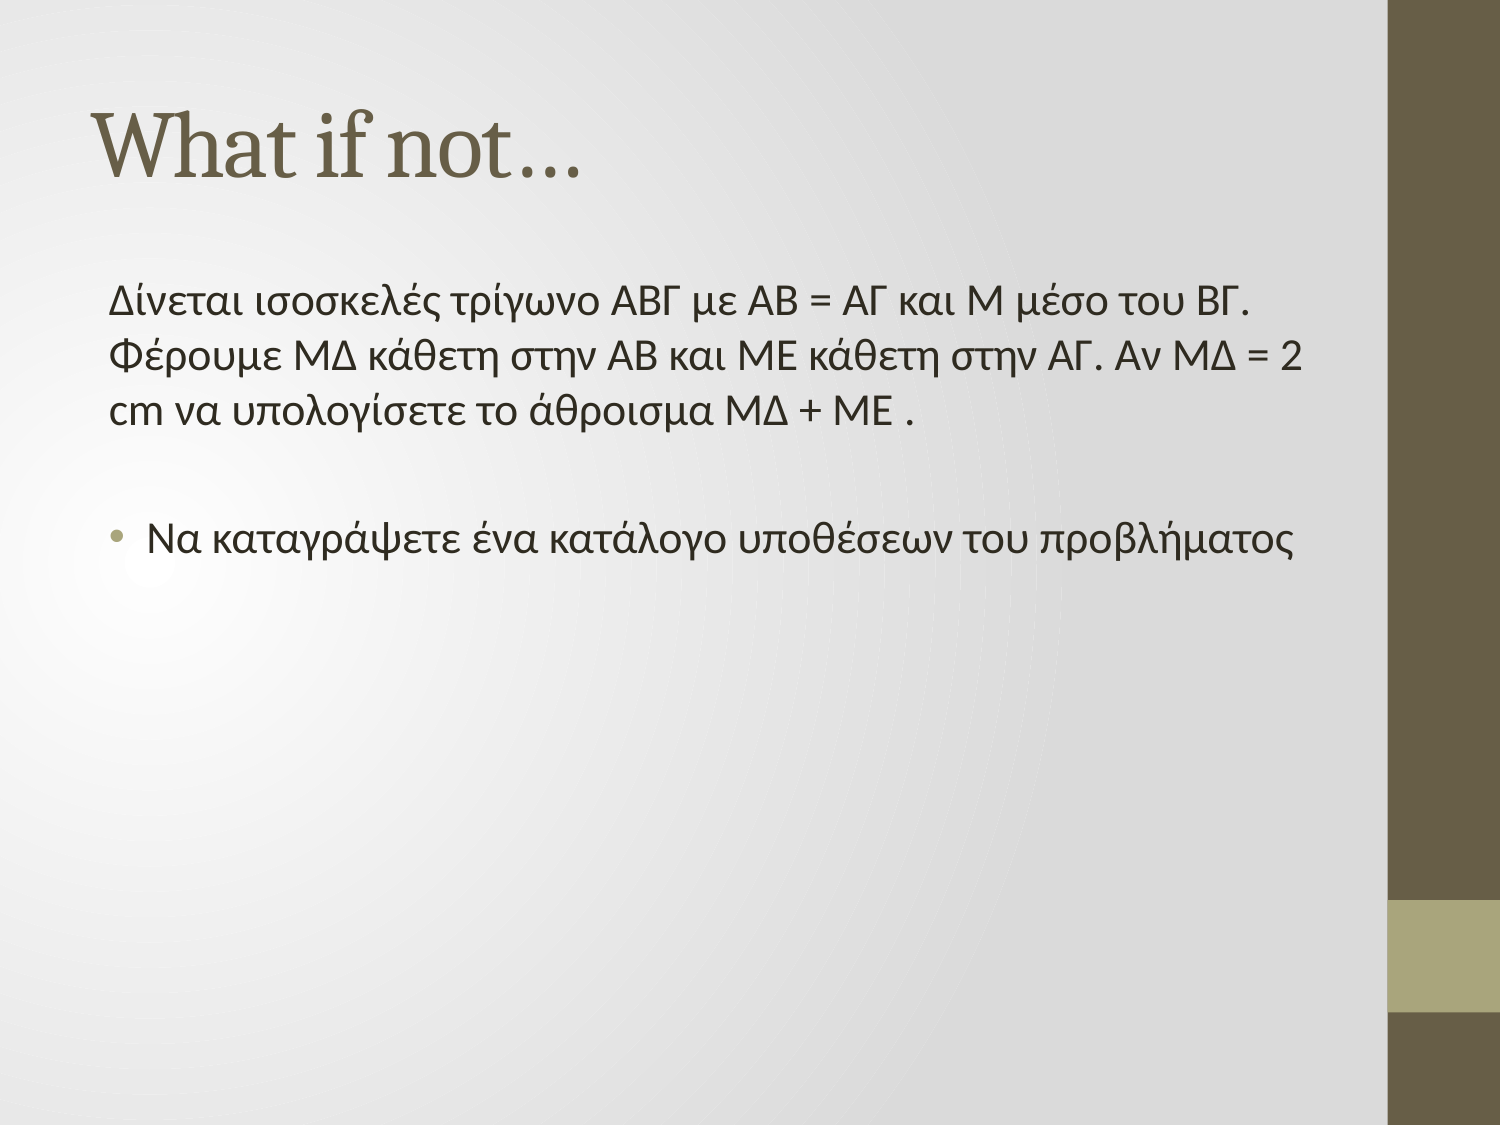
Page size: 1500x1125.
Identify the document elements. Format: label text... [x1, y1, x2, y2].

list Δίνεται ισοσκελές τρίγωνο ΑΒΓ με ΑΒ = ΑΓ και Μ μέσο του ΒΓ. Φέρουμε ΜΔ κάθετη στην ΑΒ και ΜΕ κάθετη στην ΑΓ. Αν ΜΔ = 2 cm να υπολογίσετε το άθροισμα ΜΔ + ΜΕ . Να καταγράψετε ένα κατάλογο υποθέσεων του προβλήματος [75, 262, 1325, 1050]
title What if not… [75, 45, 1325, 233]
